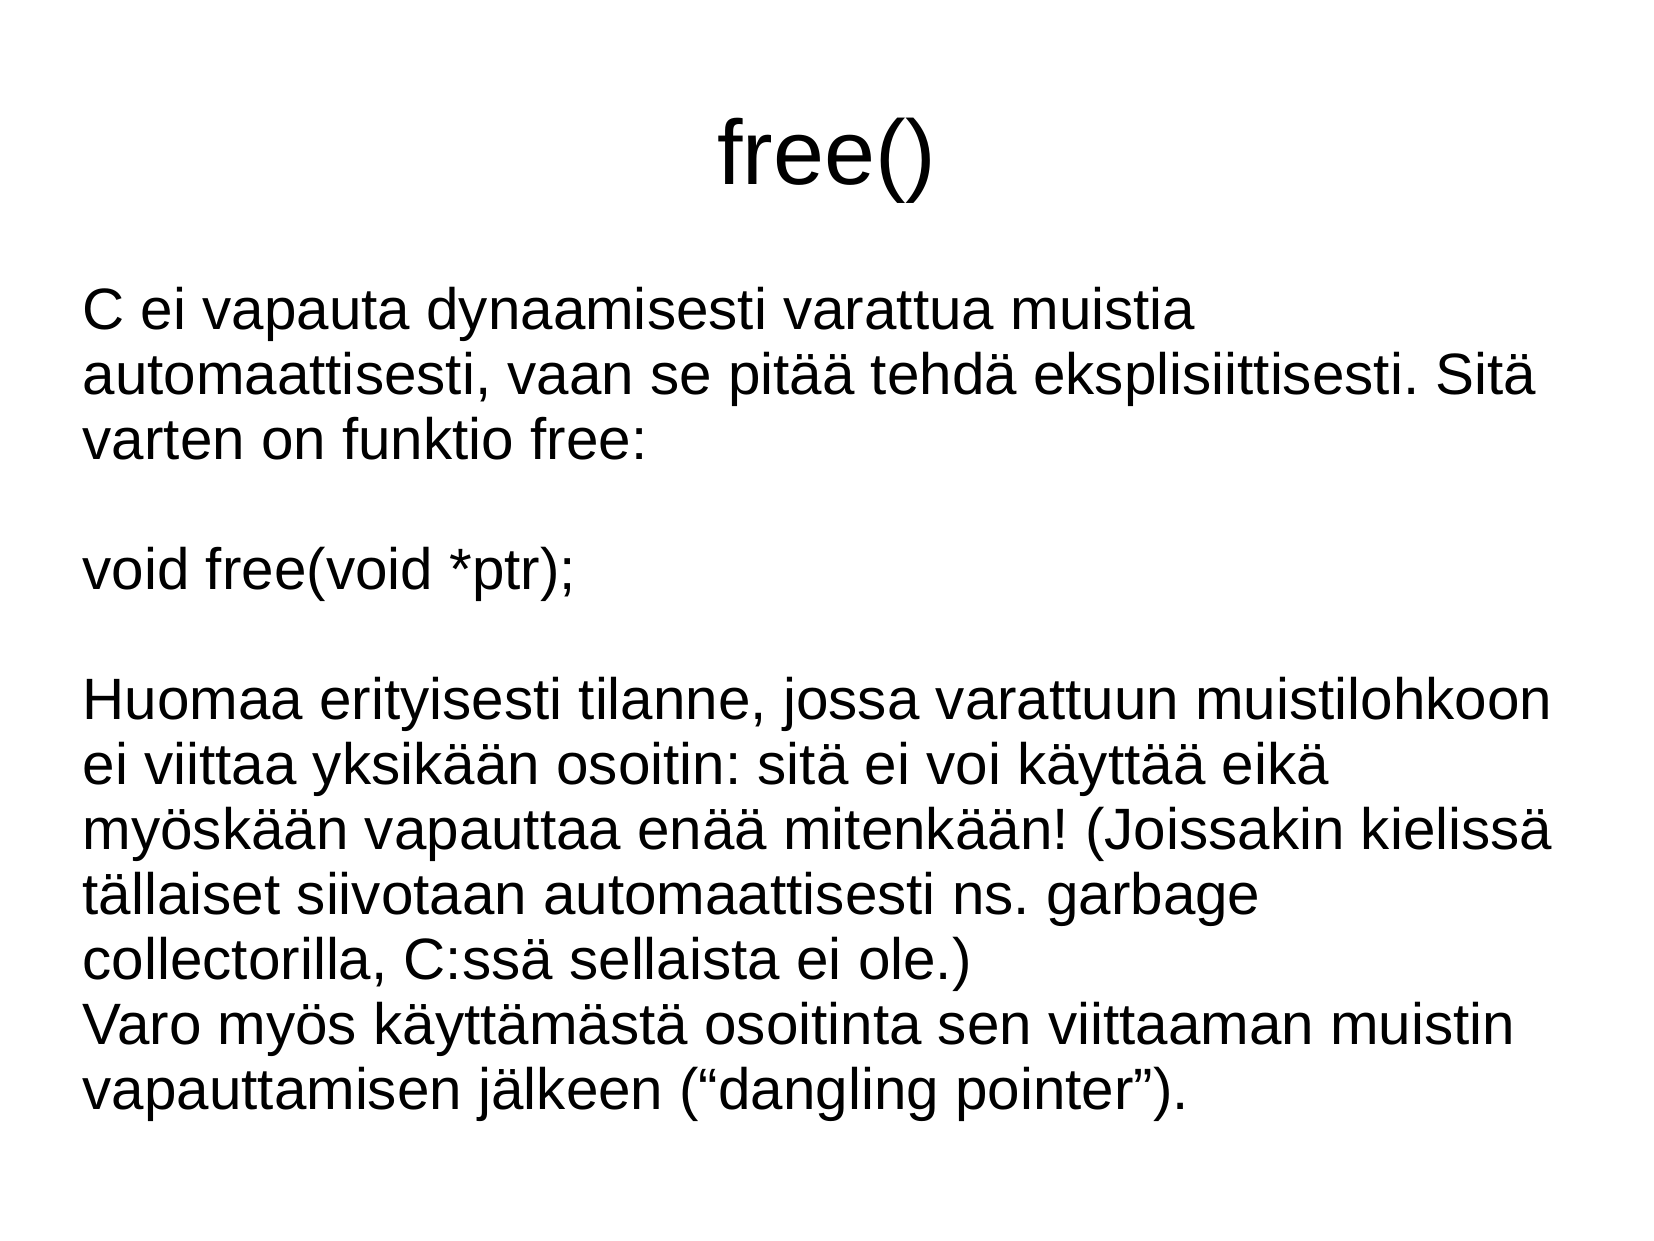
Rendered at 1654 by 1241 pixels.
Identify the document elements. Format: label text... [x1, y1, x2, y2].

title free() [82, 56, 1571, 250]
subtitle C ei vapauta dynaamisesti varattua muistia automaattisesti, vaan se pitää tehdä eksplisiittisesti. Sitä varten on funktio free: void free(void *ptr); Huomaa erityisesti tilanne, jossa varattuun muistilohkoon ei viittaa yksikään osoitin: sitä ei voi käyttää eikä myöskään vapauttaa enää mitenkään! (Joissakin kielissä tällaiset siivotaan automaattisesti ns. garbage collectorilla, C:ssä sellaista ei ole.) Varo myös käyttämästä osoitinta sen viittaaman muistin vapauttamisen jälkeen (“dangling pointer”). [82, 278, 1571, 1121]
